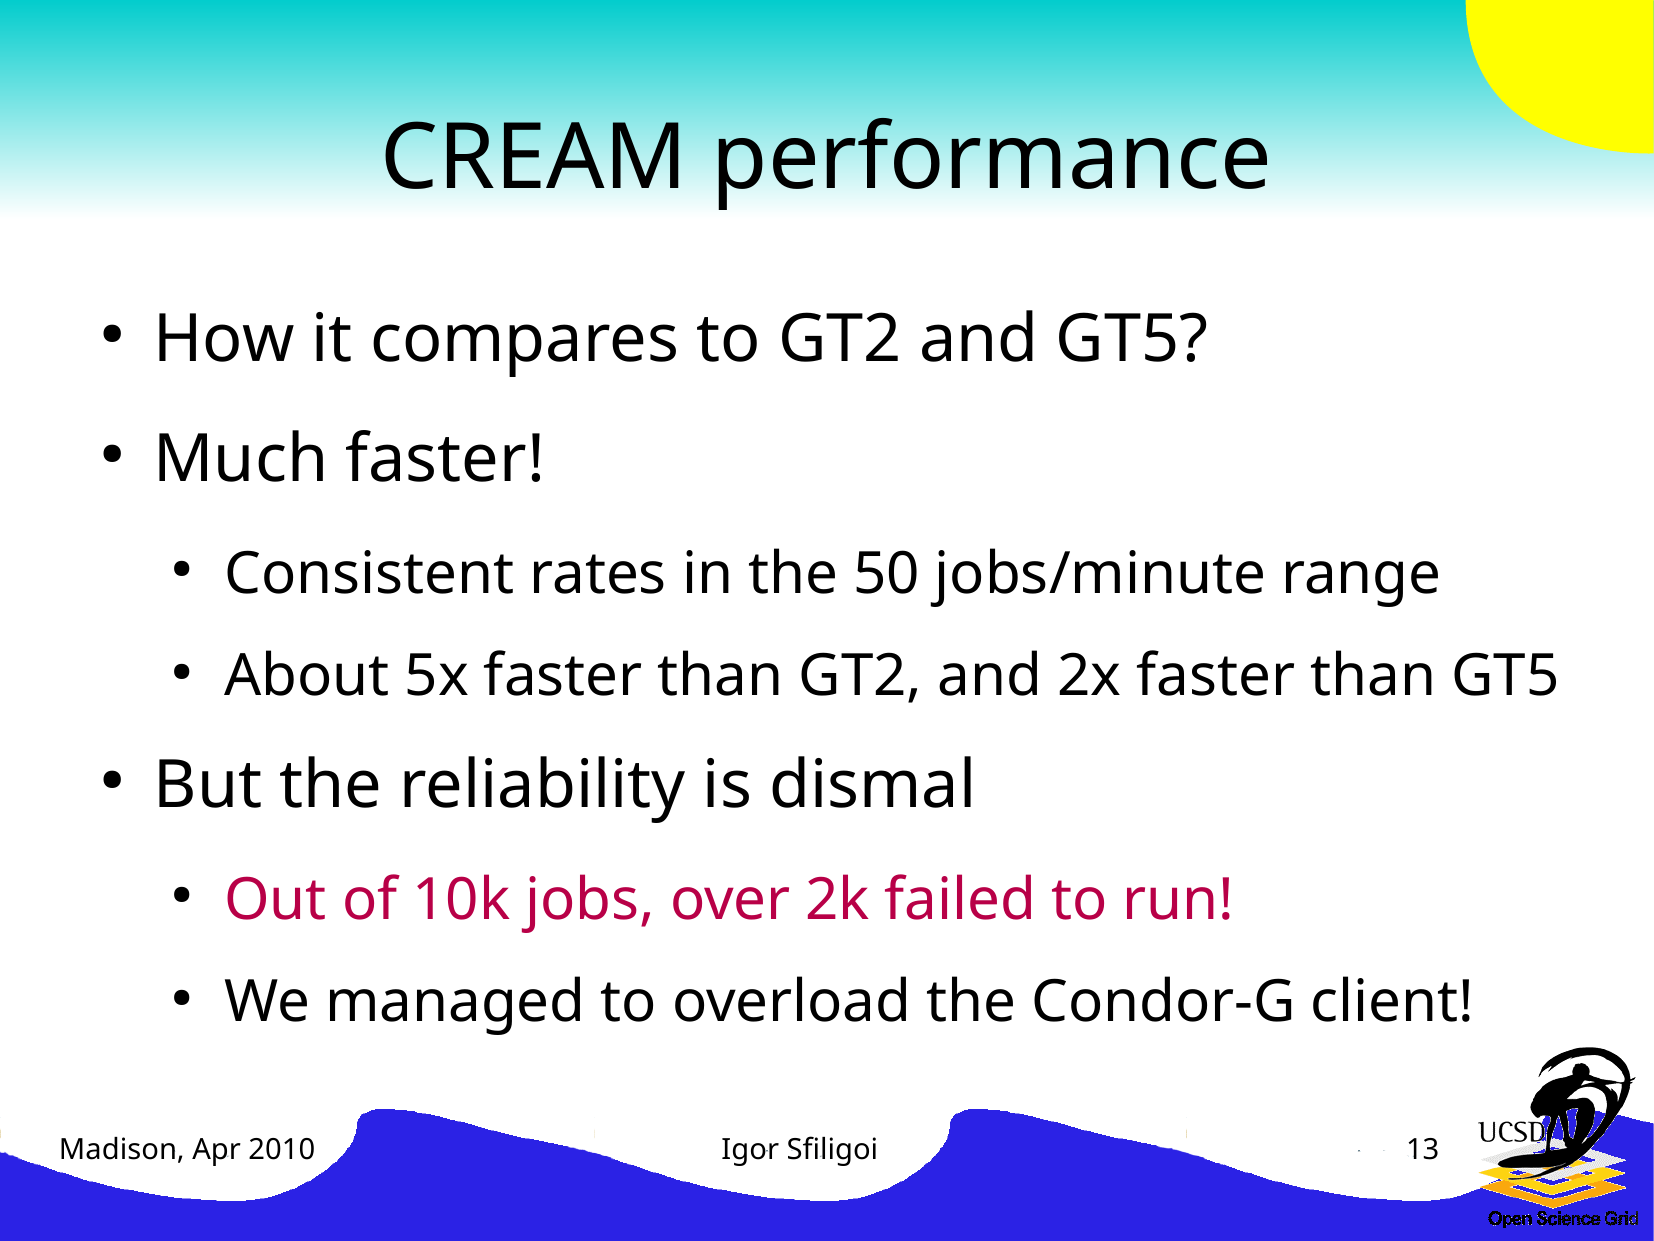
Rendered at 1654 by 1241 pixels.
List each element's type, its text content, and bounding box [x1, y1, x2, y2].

picture [0, 1047, 1654, 1241]
title CREAM performance [82, 56, 1571, 250]
list How it compares to GT2 and GT5? Much faster! Consistent rates in the 50 jobs/minute range About 5x faster than GT2, and 2x faster than GT5 But the reliability is dismal Out of 10k jobs, over 2k failed to run! We managed to overload the Condor-G client! [82, 290, 1571, 1109]
